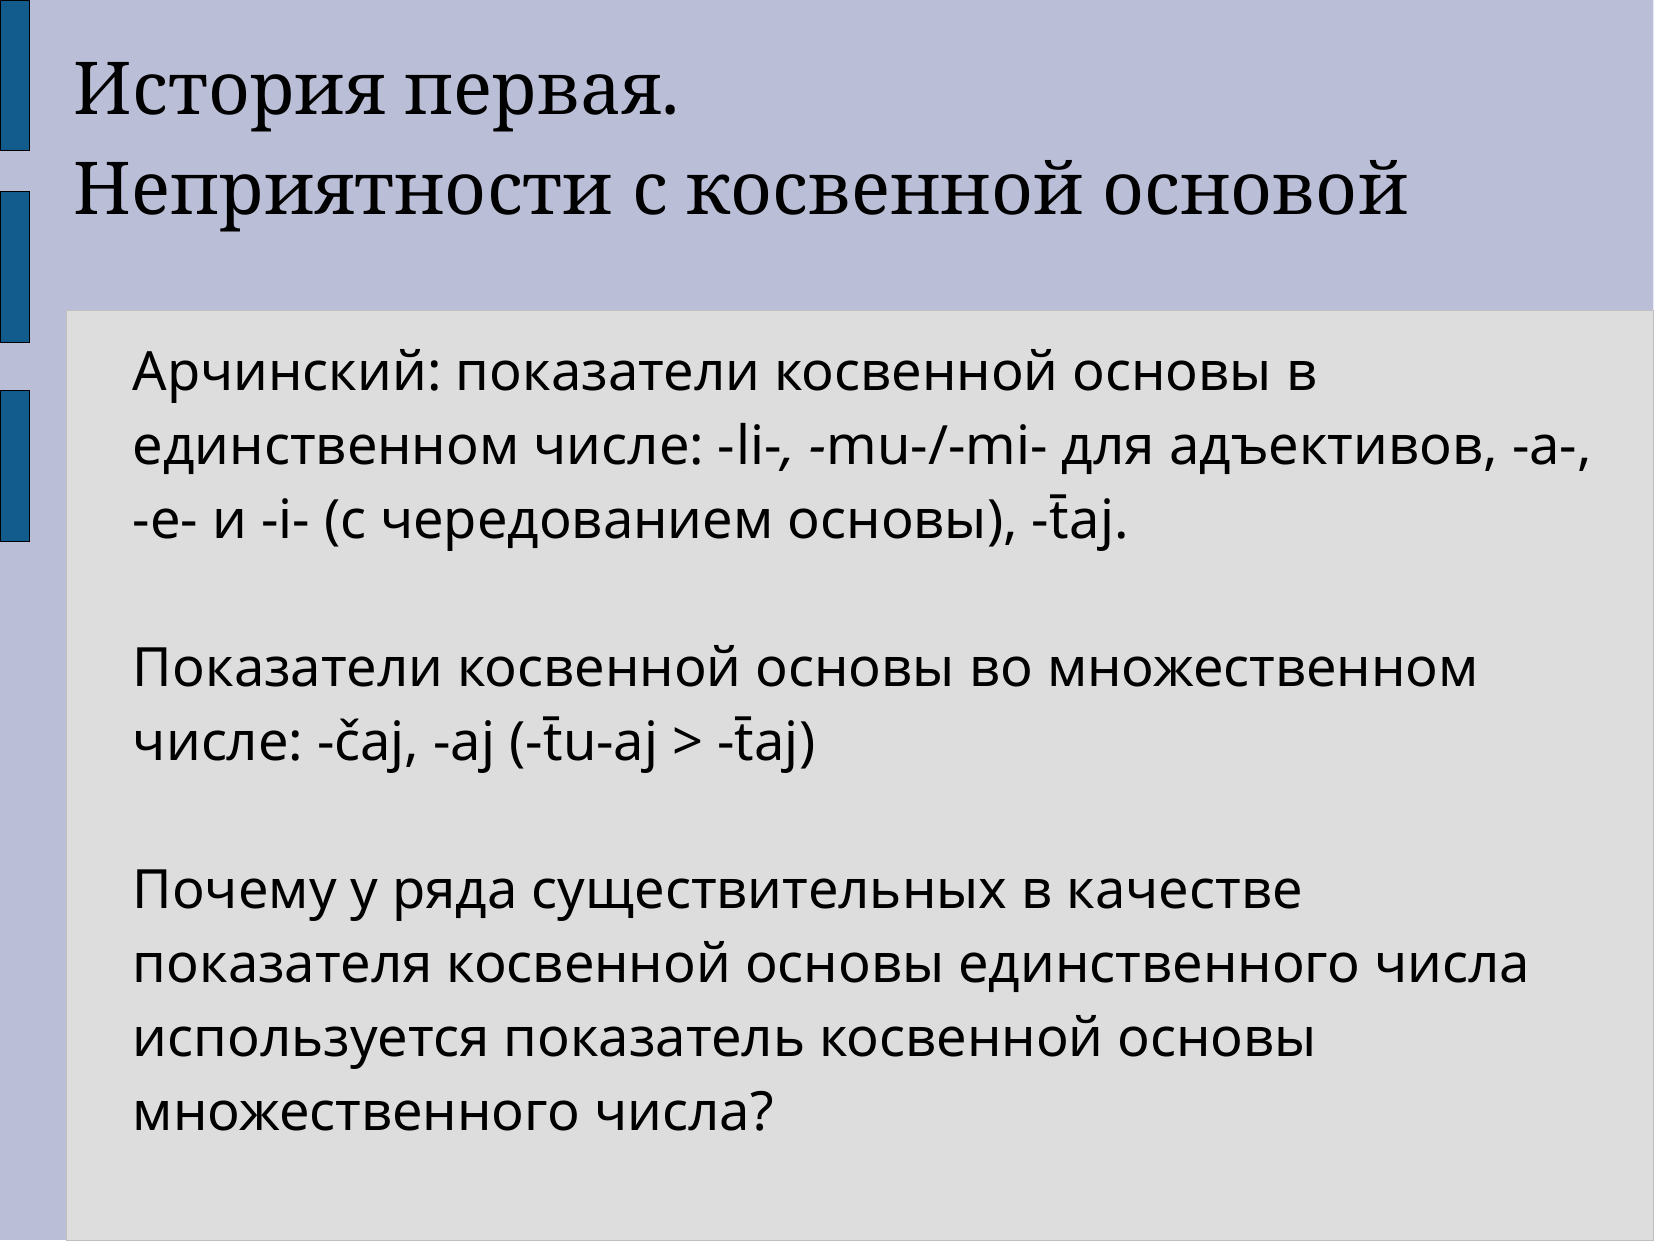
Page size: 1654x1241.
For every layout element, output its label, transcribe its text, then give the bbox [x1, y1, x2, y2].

text_box Арчинский: показатели косвенной основы в единственном числе: -li-, -mu-/-mi- для адъективов, -a-, -e- и -i- (с чередованием основы), -t̄aj. Показатели косвенной основы во множественном числе: -čaj, -aj (-t̄u-aj > -t̄aj) Почему у ряда существительных в качестве показателя косвенной основы единственного числа используется показатель косвенной основы множественного числа? [118, 324, 1625, 1228]
text_box История первая. Неприятности с косвенной основой [58, 29, 1654, 242]
